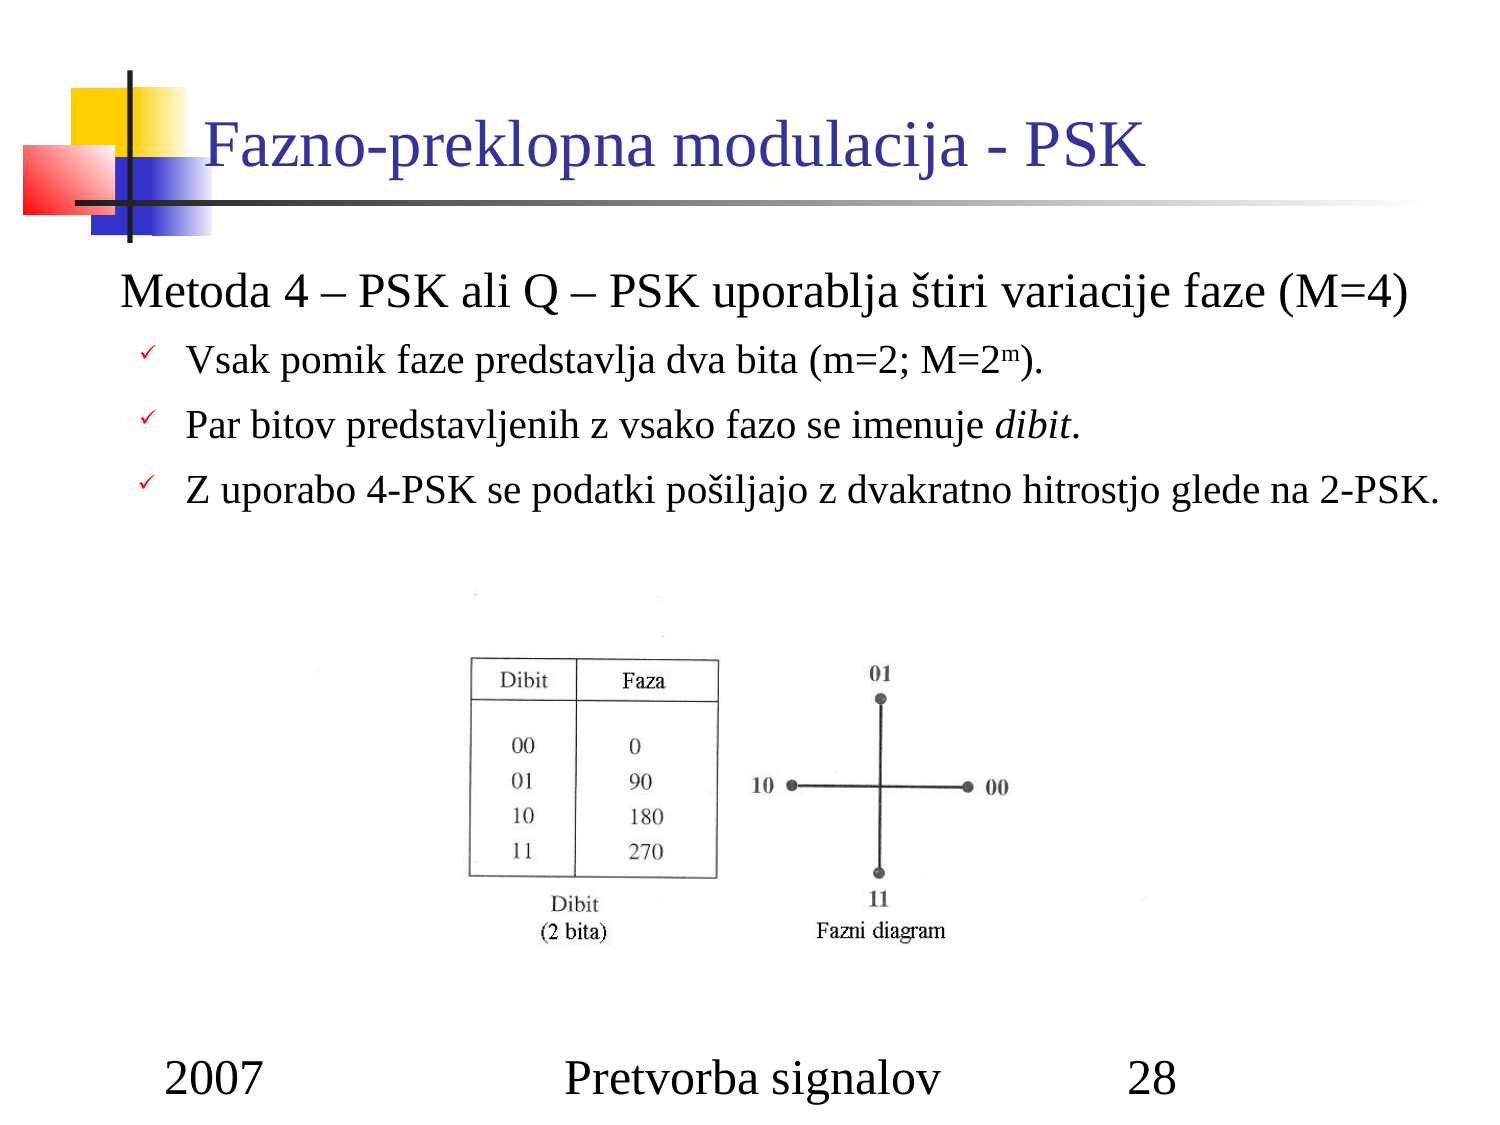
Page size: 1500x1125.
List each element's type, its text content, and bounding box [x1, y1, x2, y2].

picture [312, 587, 1158, 980]
title Fazno-preklopna modulacija - PSK [188, 92, 1468, 188]
list Metoda 4 – PSK ali Q – PSK uporablja štiri variacije faze (M=4) Vsak pomik faze predstavlja dva bita (m=2; M=2m). Par bitov predstavljenih z vsako fazo se imenuje dibit. Z uporabo 4-PSK se podatki pošiljajo z dvakratno hitrostjo glede na 2-PSK. [50, 249, 1469, 573]
